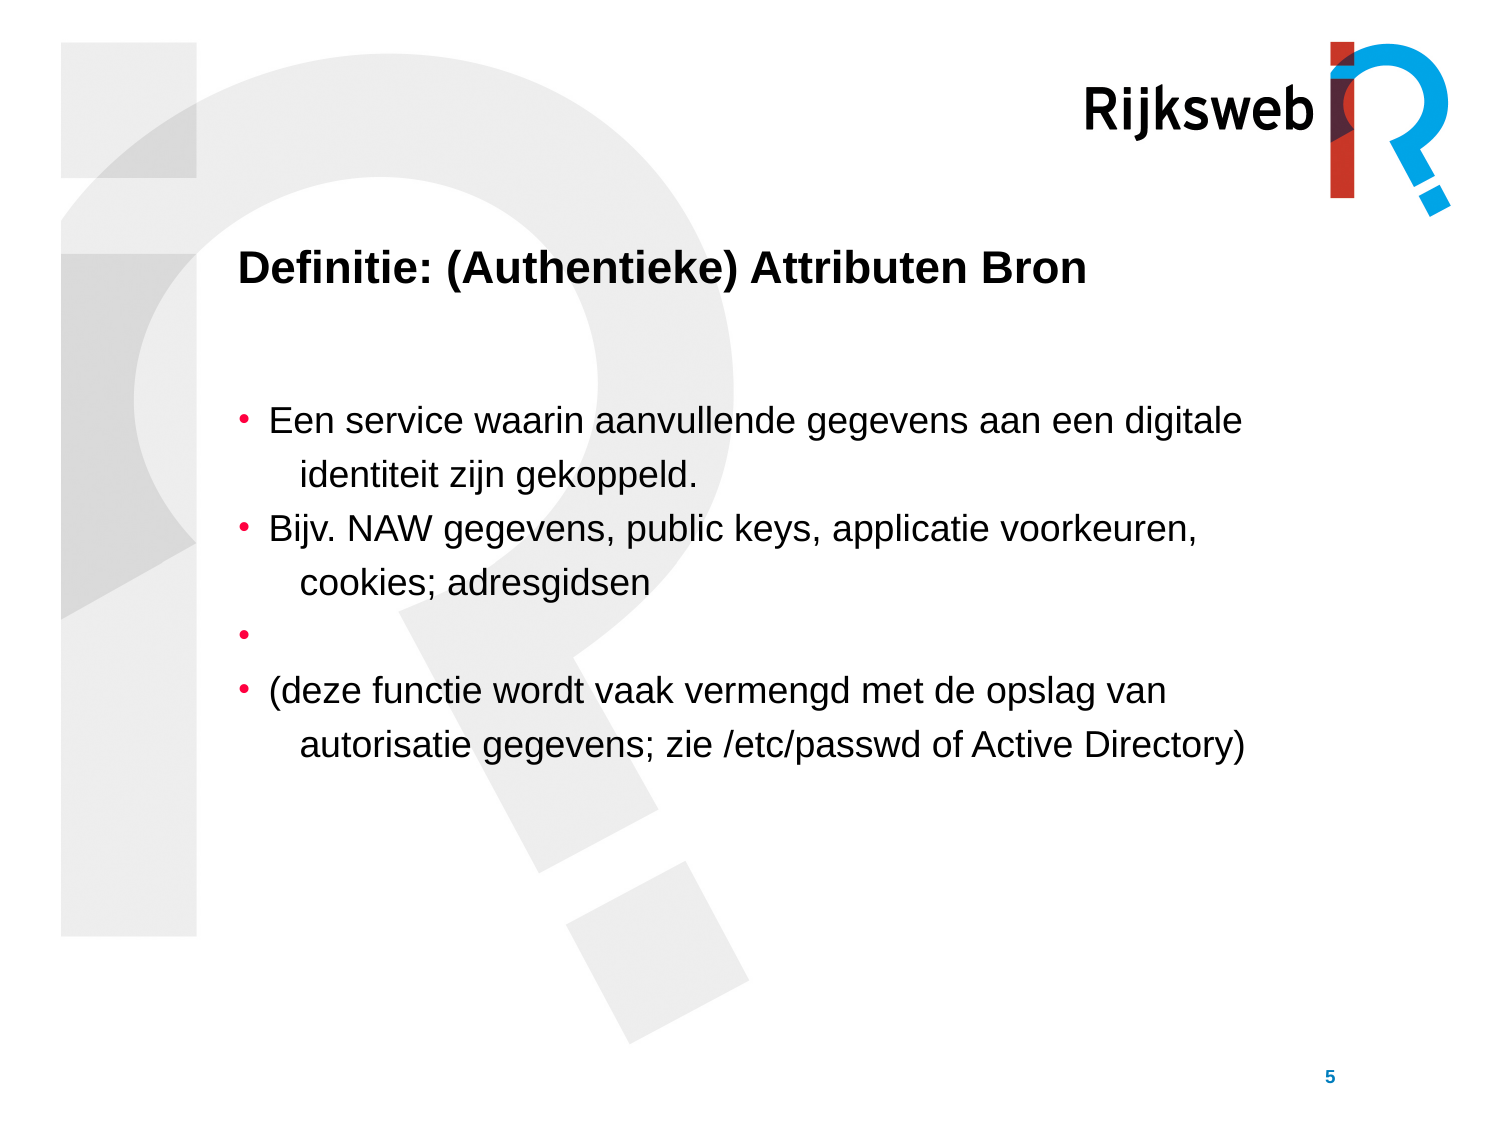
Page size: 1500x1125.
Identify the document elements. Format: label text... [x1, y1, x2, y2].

text_box [1325, 1064, 1393, 1101]
title Definitie: (Authentieke) Attributen Bron [237, 237, 1326, 386]
list Een service waarin aanvullende gegevens aan een digitale identiteit zijn gekoppeld. Bijv. NAW gegevens, public keys, applicatie voorkeuren, cookies; adresgidsen (deze functie wordt vaak vermengd met de opslag van autorisatie gegevens; zie /etc/passwd of Active Directory) [237, 387, 1326, 945]
